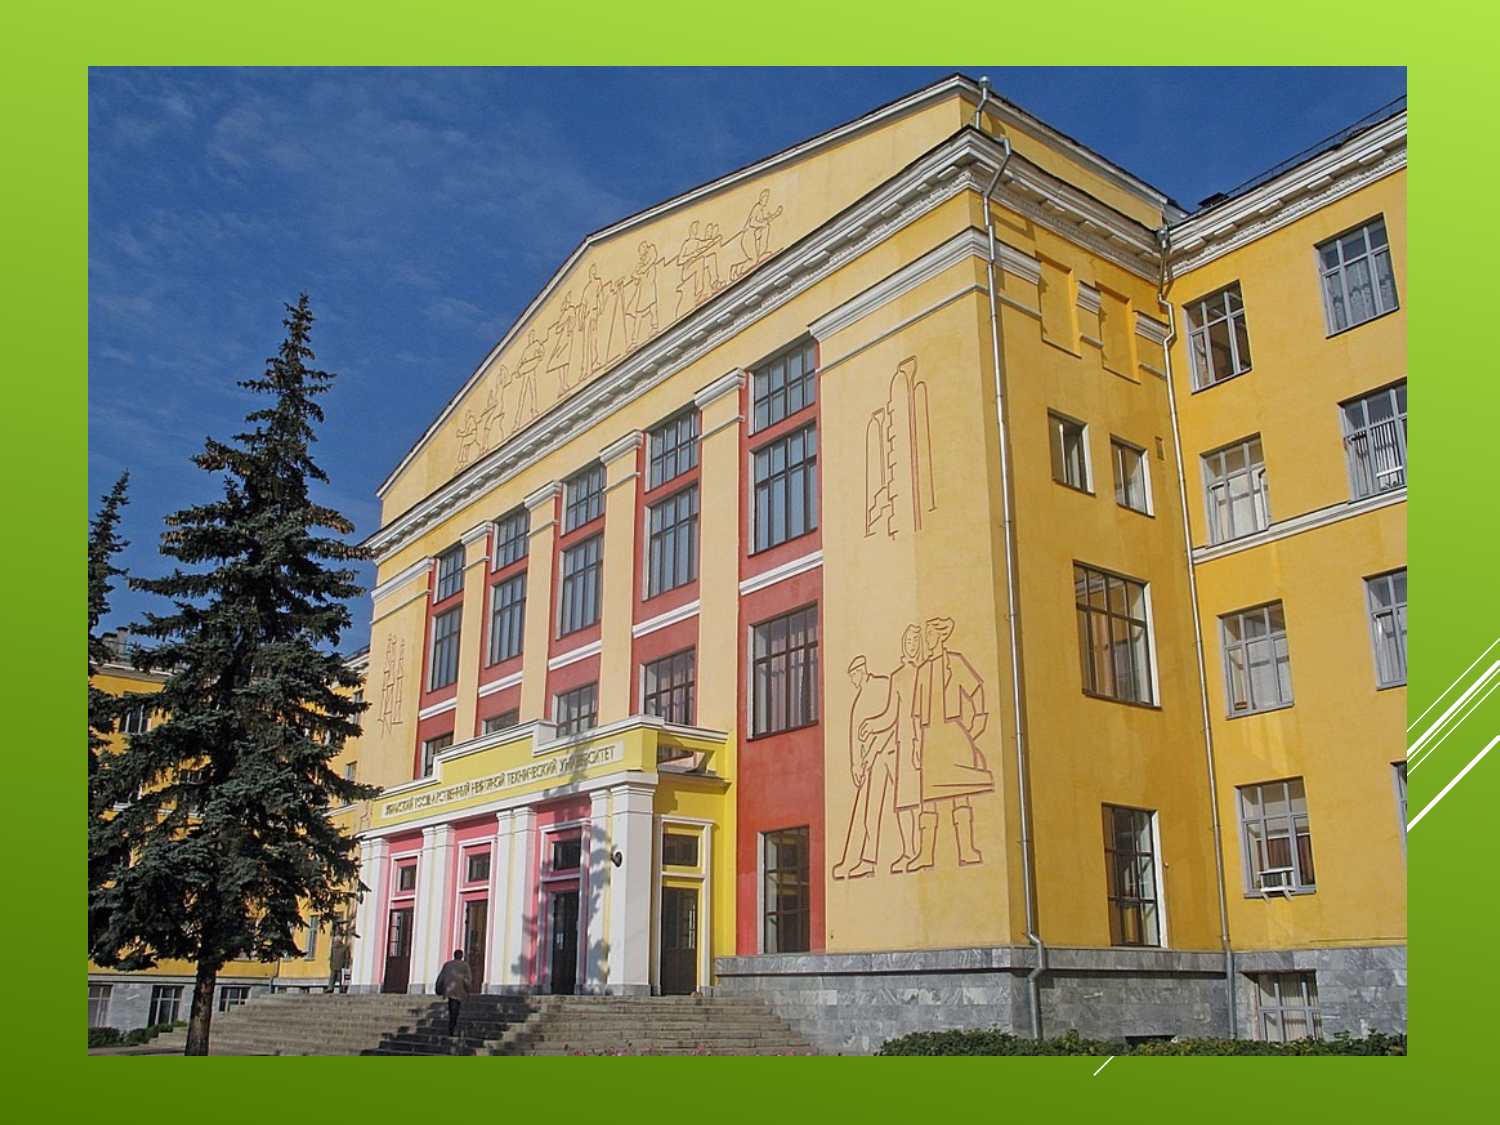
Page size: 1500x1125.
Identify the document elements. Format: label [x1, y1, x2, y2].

picture [88, 66, 1407, 1056]
